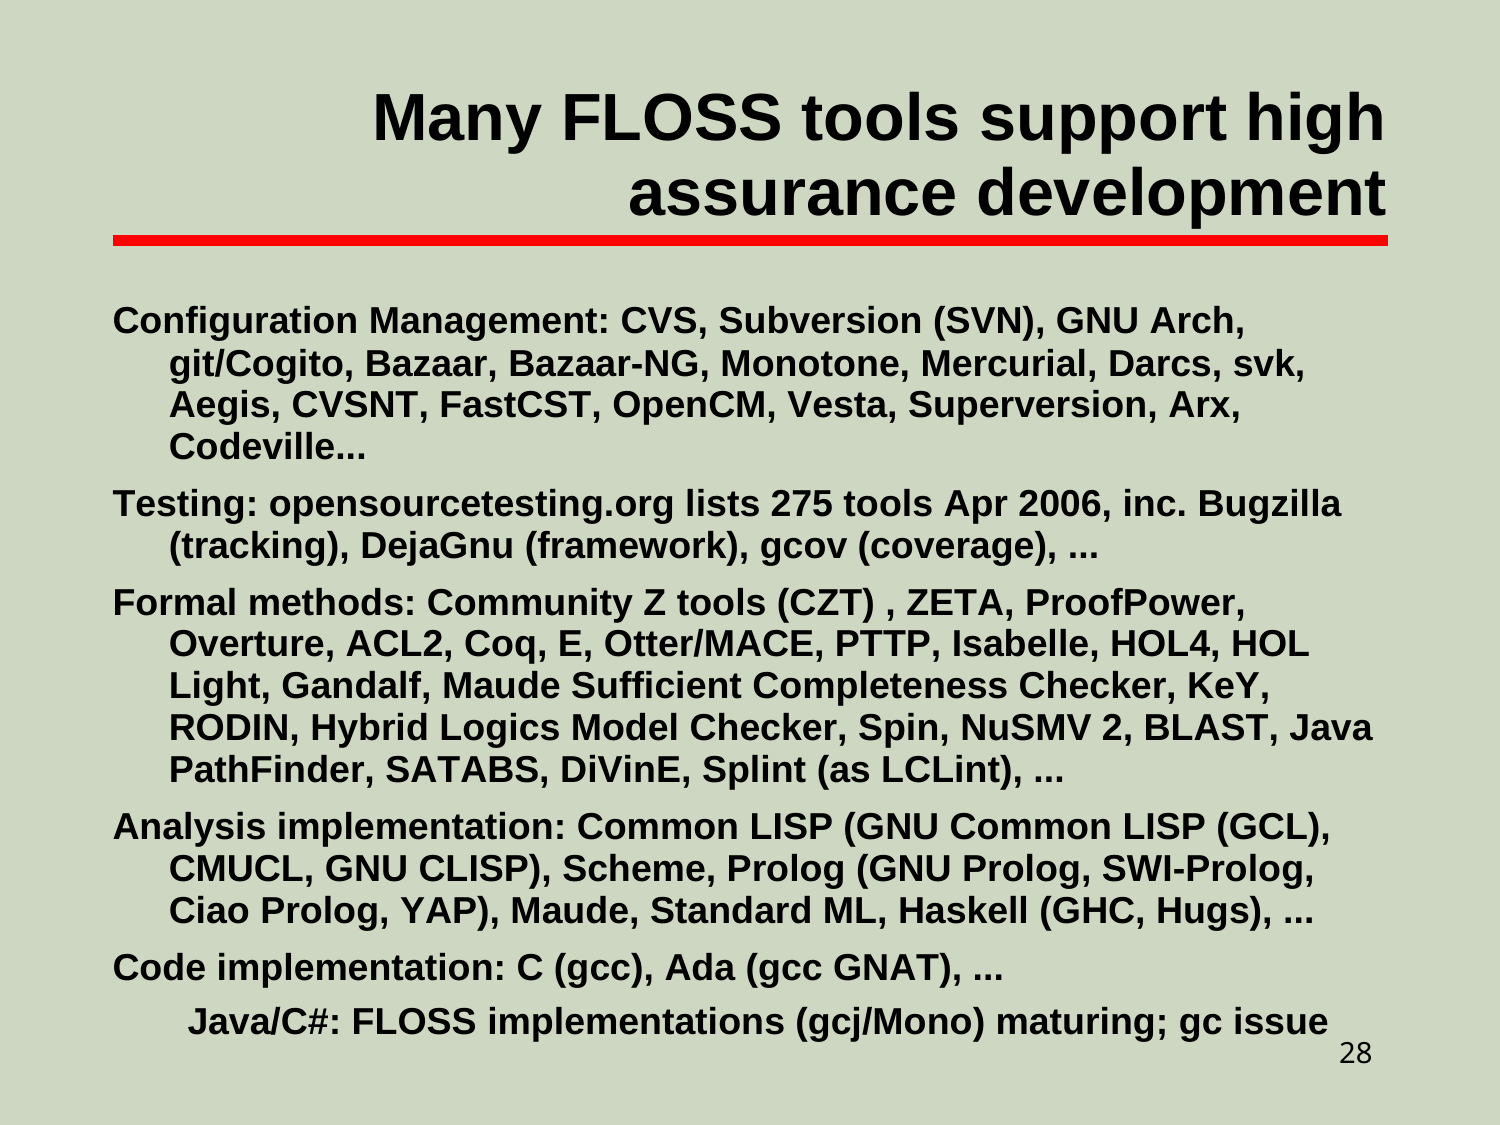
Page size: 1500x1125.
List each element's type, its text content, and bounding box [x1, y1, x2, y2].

list Configuration Management: CVS, Subversion (SVN), GNU Arch, git/Cogito, Bazaar, Bazaar-NG, Monotone, Mercurial, Darcs, svk, Aegis, CVSNT, FastCST, OpenCM, Vesta, Superversion, Arx, Codeville... Testing: opensourcetesting.org lists 275 tools Apr 2006, inc. Bugzilla (tracking), DejaGnu (framework), gcov (coverage), ... Formal methods: Community Z tools (CZT) , ZETA, ProofPower, Overture, ACL2, Coq, E, Otter/MACE, PTTP, Isabelle, HOL4, HOL Light, Gandalf, Maude Sufficient Completeness Checker, KeY, RODIN, Hybrid Logics Model Checker, Spin, NuSMV 2, BLAST, Java PathFinder, SATABS, DiVinE, Splint (as LCLint), ... Analysis implementation: Common LISP (GNU Common LISP (GCL), CMUCL, GNU CLISP), Scheme, Prolog (GNU Prolog, SWI-Prolog, Ciao Prolog, YAP), Maude, Standard ML, Haskell (GHC, Hugs), ... Code implementation: C (gcc), Ada (gcc GNAT), ... Java/C#: FLOSS implementations (gcj/Mono) maturing; gc issue [112, 299, 1388, 1111]
title Many FLOSS tools support high assurance development [337, 79, 1388, 230]
